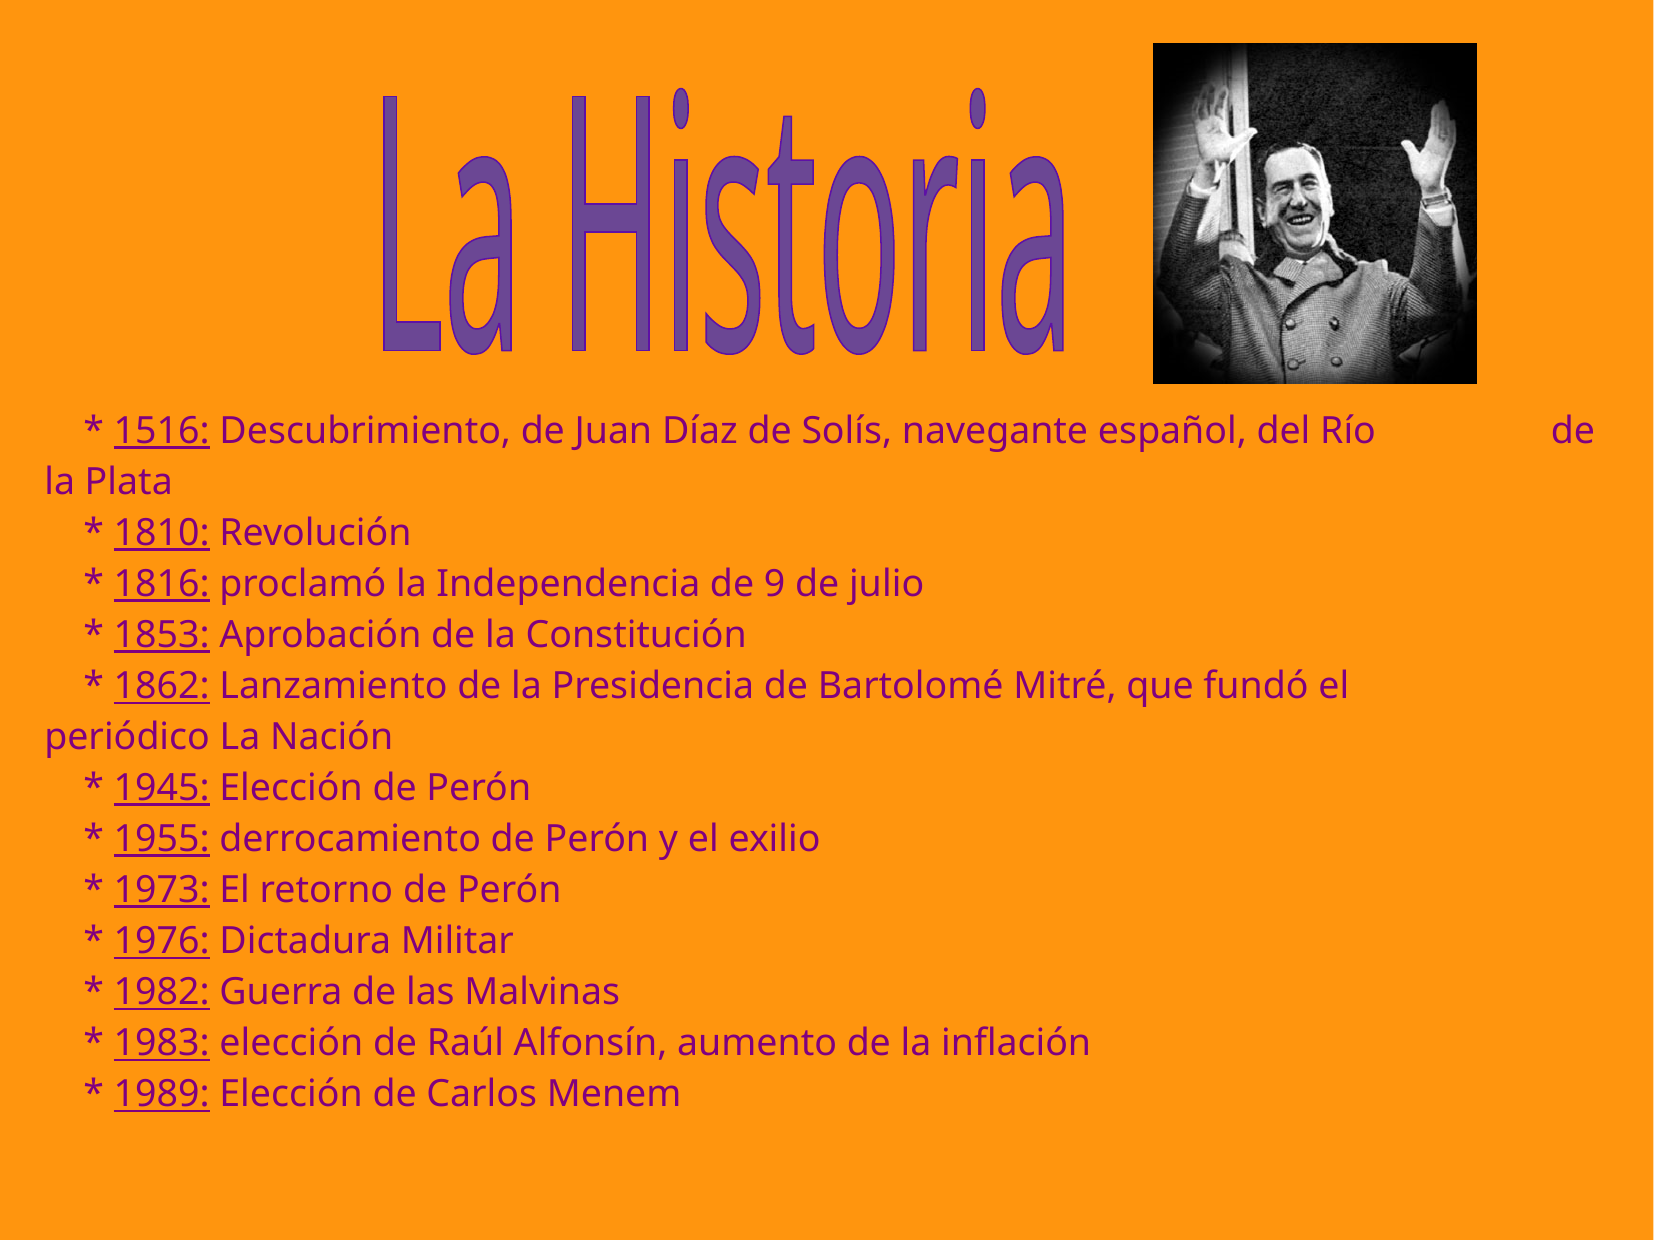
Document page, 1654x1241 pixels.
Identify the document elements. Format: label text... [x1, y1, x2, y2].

text_box La Historia [1002, 156, 1063, 355]
text_box La Historia [450, 156, 512, 355]
text_box La Historia [768, 116, 814, 355]
text_box * 1516: Descubrimiento, de Juan Díaz de Solís, navegante español, del Río de la Plata * 1810: Revolución * 1816: proclamó la Independencia de 9 de julio * 1853: Aprobación de la Constitución * 1862: Lanzamiento de la Presidencia de Bartolomé Mitré, que fundó el periódico La Nación * 1945: Elección de Perón * 1955: derrocamiento de Perón y el exilio * 1973: El retorno de Perón * 1976: Dictadura Militar * 1982: Guerra de las Malvinas * 1983: elección de Raúl Alfonsín, aumento de la inflación * 1989: Elección de Carlos Menem [29, 395, 1636, 1150]
text_box La Historia [971, 160, 984, 351]
text_box La Historia [824, 156, 894, 355]
text_box La Historia [674, 160, 688, 351]
text_box La Historia [970, 88, 985, 129]
text_box La Historia [572, 96, 650, 351]
text_box La Historia [673, 88, 689, 129]
text_box La Historia [706, 156, 760, 355]
picture [1153, 43, 1477, 384]
text_box La Historia [913, 156, 958, 351]
text_box La Historia [383, 96, 441, 351]
